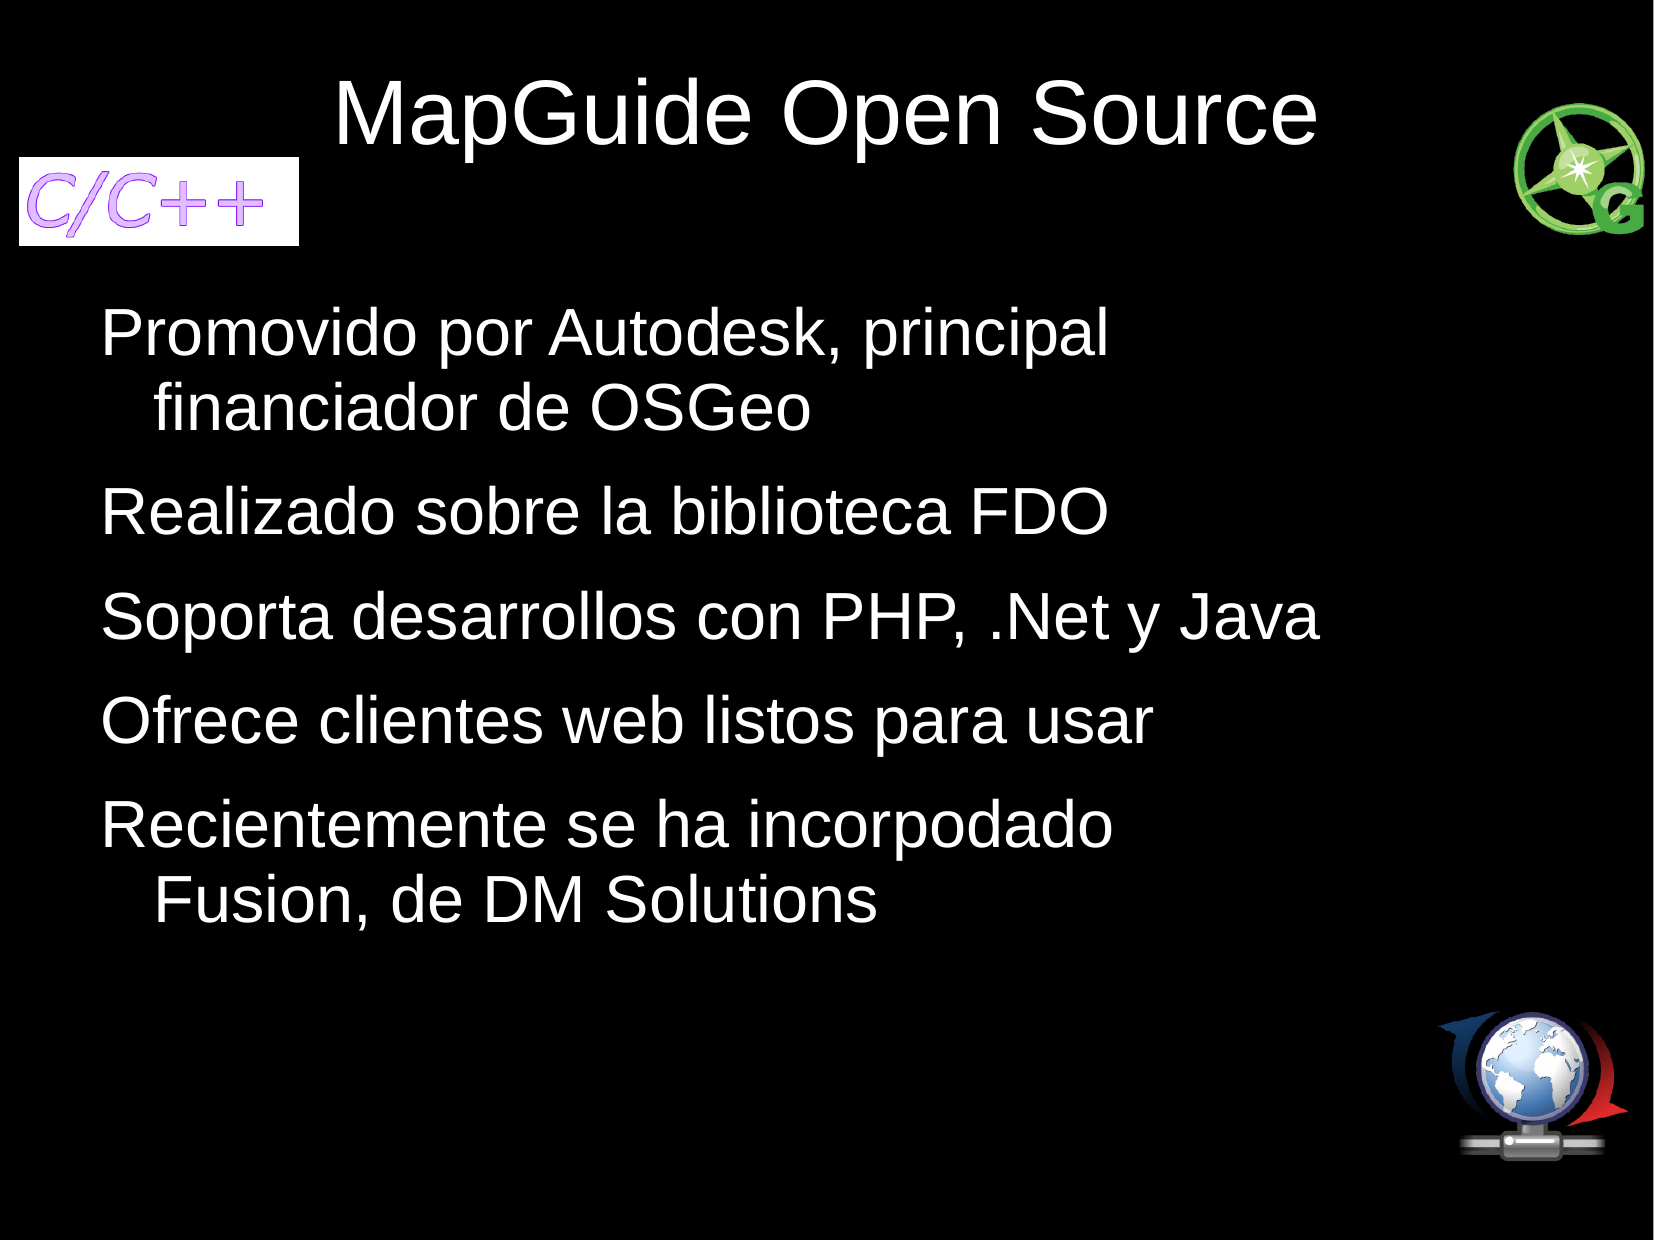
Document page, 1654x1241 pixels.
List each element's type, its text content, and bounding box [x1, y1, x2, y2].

picture [19, 157, 299, 246]
picture [1513, 103, 1645, 235]
title MapGuide Open Source [82, 49, 1571, 178]
picture [1437, 1008, 1628, 1172]
list Promovido por Autodesk, principal financiador de OSGeo Realizado sobre la biblioteca FDO Soporta desarrollos con PHP, .Net y Java Ofrece clientes web listos para usar Recientemente se ha incorpodado Fusion, de DM Solutions [82, 295, 1571, 937]
